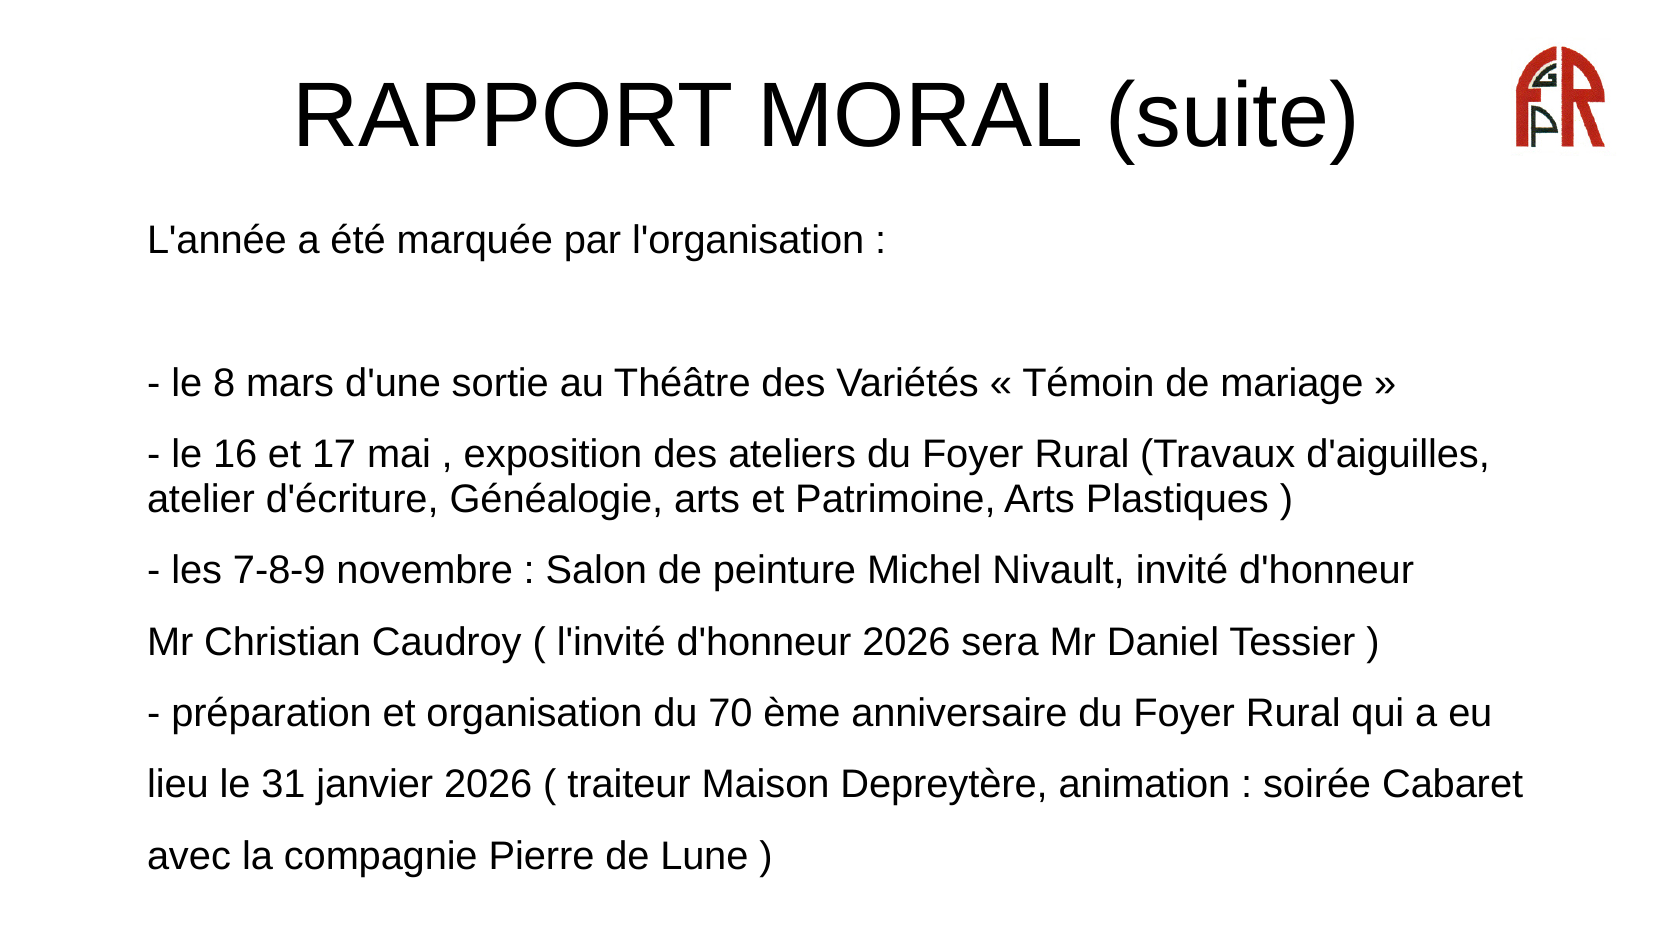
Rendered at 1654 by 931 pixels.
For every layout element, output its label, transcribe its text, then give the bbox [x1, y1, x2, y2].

list L'année a été marquée par l'organisation : - le 8 mars d'une sortie au Théâtre des Variétés « Témoin de mariage » - le 16 et 17 mai , exposition des ateliers du Foyer Rural (Travaux d'aiguilles, atelier d'écriture, Généalogie, arts et Patrimoine, Arts Plastiques ) - les 7-8-9 novembre : Salon de peinture Michel Nivault, invité d'honneur Mr Christian Caudroy ( l'invité d'honneur 2026 sera Mr Daniel Tessier ) - préparation et organisation du 70 ème anniversaire du Foyer Rural qui a eu lieu le 31 janvier 2026 ( traiteur Maison Depreytère, animation : soirée Cabaret avec la compagnie Pierre de Lune ) [82, 217, 1571, 886]
picture [1505, 37, 1618, 156]
title RAPPORT MORAL (suite) [82, 37, 1571, 193]
